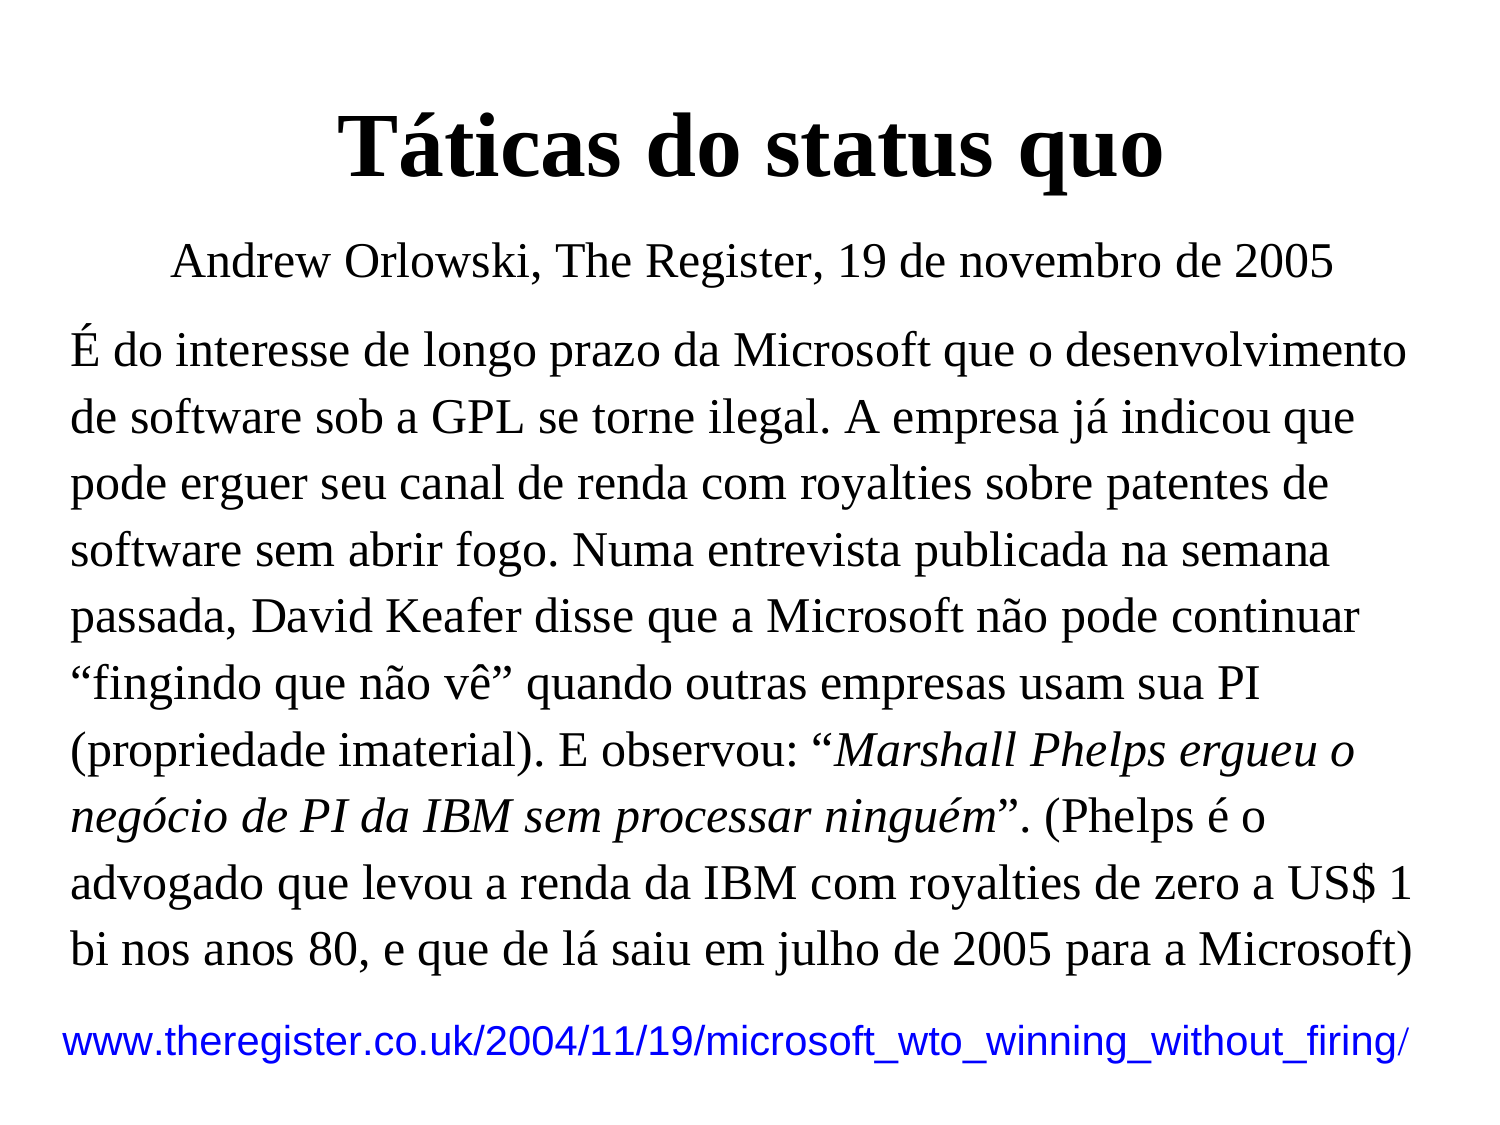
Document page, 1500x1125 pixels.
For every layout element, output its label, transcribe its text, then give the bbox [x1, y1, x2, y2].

text_box www.theregister.co.uk/2004/11/19/microsoft_wto_winning_without_firing/ [62, 1007, 1434, 1064]
text_box Andrew Orlowski, The Register, 19 de novembro de 2005 É do interesse de longo prazo da Microsoft que o desenvolvimento de software sob a GPL se torne ilegal. A empresa já indicou que pode erguer seu canal de renda com royalties sobre patentes de software sem abrir fogo. Numa entrevista publicada na semana passada, David Keafer disse que a Microsoft não pode continuar “fingindo que não vê” quando outras empresas usam sua PI (propriedade imaterial). E observou: “Marshall Phelps ergueu o negócio de PI da IBM sem processar ninguém”. (Phelps é o advogado que levou a renda da IBM com royalties de zero a US$ 1 bi nos anos 80, e que de lá saiu em julho de 2005 para a Microsoft) [70, 233, 1423, 988]
title Táticas do status quo [87, 62, 1416, 223]
